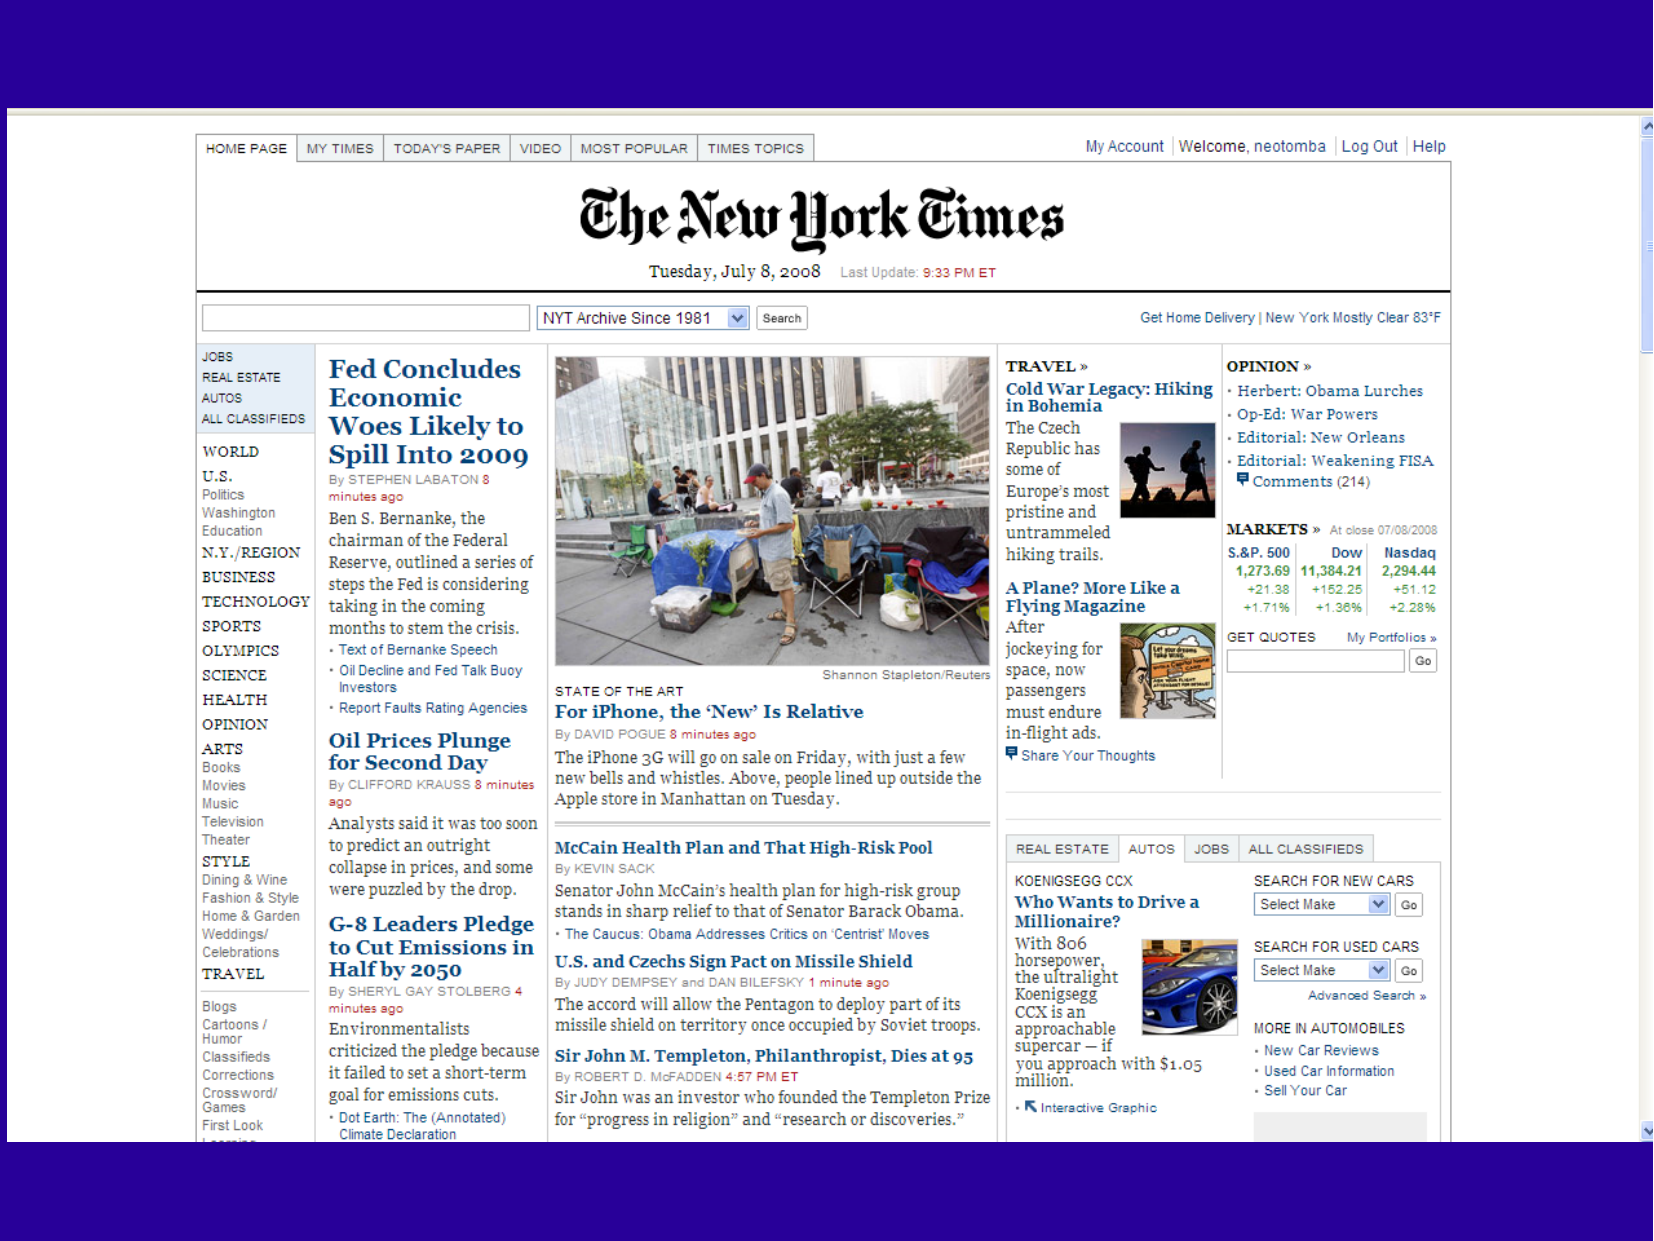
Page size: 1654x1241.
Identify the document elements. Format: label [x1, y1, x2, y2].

picture [7, 108, 1653, 1142]
